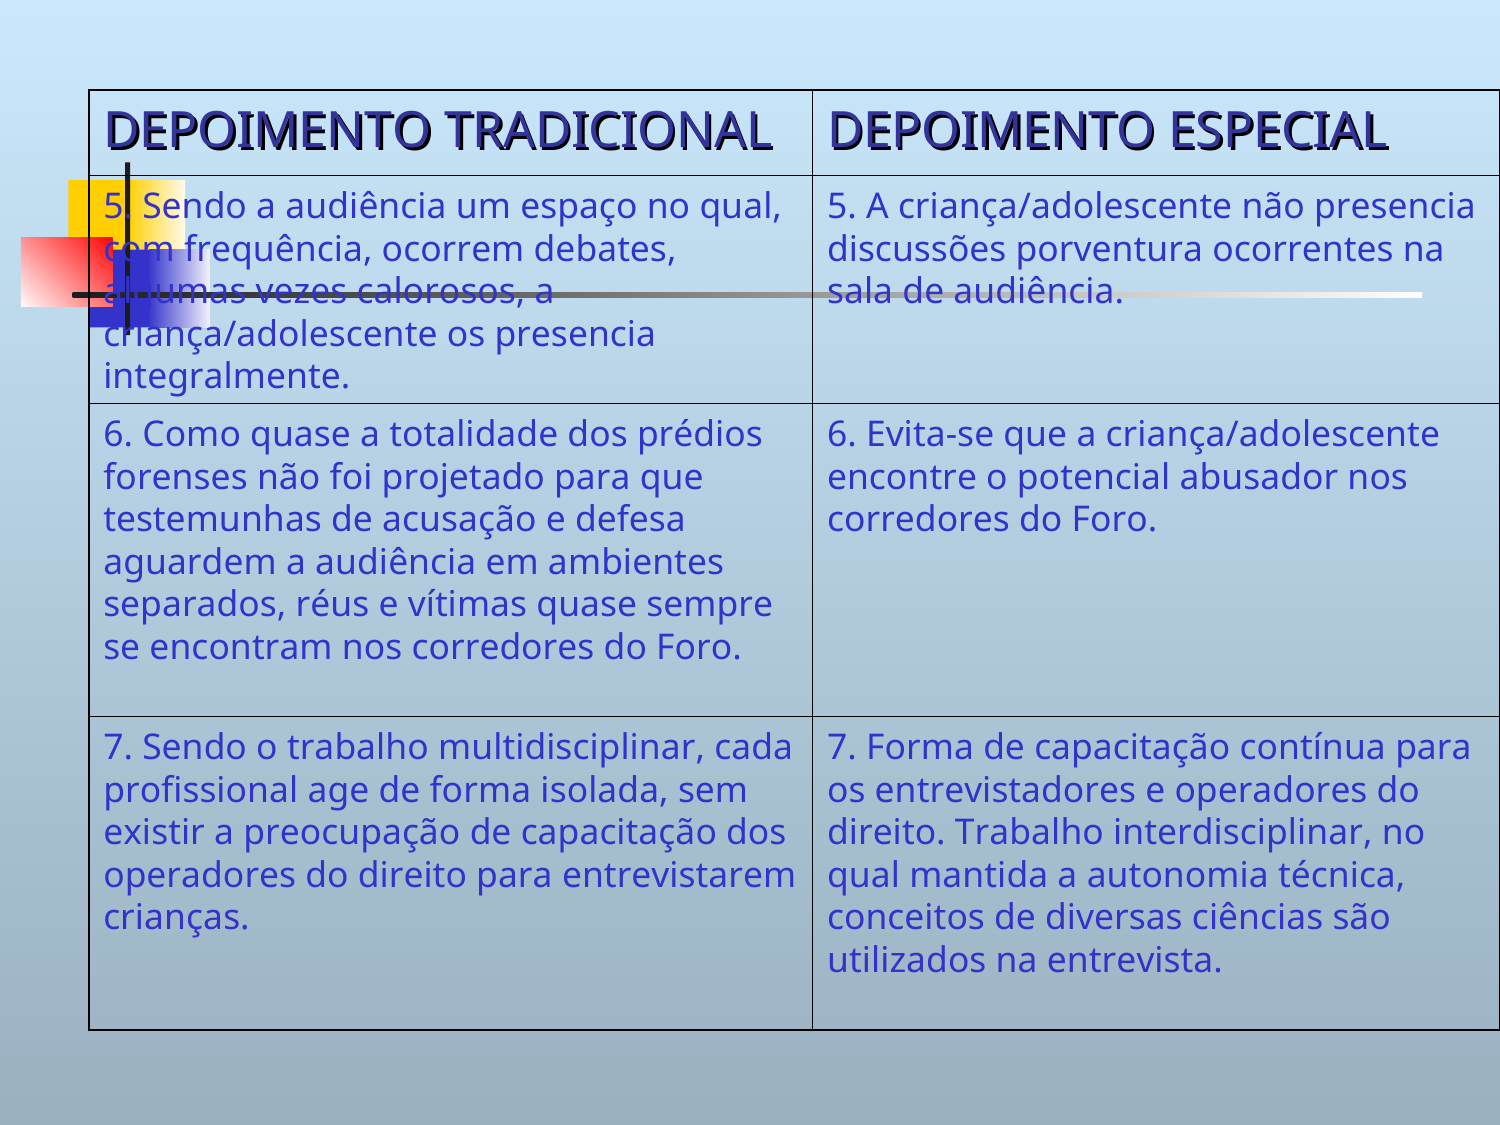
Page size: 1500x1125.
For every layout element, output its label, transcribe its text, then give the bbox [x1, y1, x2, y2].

table_header DEPOIMENTO TRADICIONAL [90, 91, 812, 175]
table_cell 5. Sendo a audiência um espaço no qual, com frequência, ocorrem debates, algumas vezes calorosos, a criança/adolescente os presencia integralmente. [90, 176, 812, 403]
table_cell 6. Como quase a totalidade dos prédios forenses não foi projetado para que testemunhas de acusação e defesa aguardem a audiência em ambientes separados, réus e vítimas quase sempre se encontram nos corredores do Foro. [90, 404, 812, 716]
table_cell 7. Forma de capacitação contínua para os entrevistadores e operadores do direito. Trabalho interdisciplinar, no qual mantida a autonomia técnica, conceitos de diversas ciências são utilizados na entrevista. [813, 717, 1499, 1029]
table_cell 5. A criança/adolescente não presencia discussões porventura ocorrentes na sala de audiência. [813, 176, 1499, 403]
table_cell 7. Sendo o trabalho multidisciplinar, cada profissional age de forma isolada, sem existir a preocupação de capacitação dos operadores do direito para entrevistarem crianças. [90, 717, 812, 1029]
table_cell 6. Evita-se que a criança/adolescente encontre o potencial abusador nos corredores do Foro. [813, 404, 1499, 716]
table_header DEPOIMENTO ESPECIAL [813, 91, 1499, 175]
